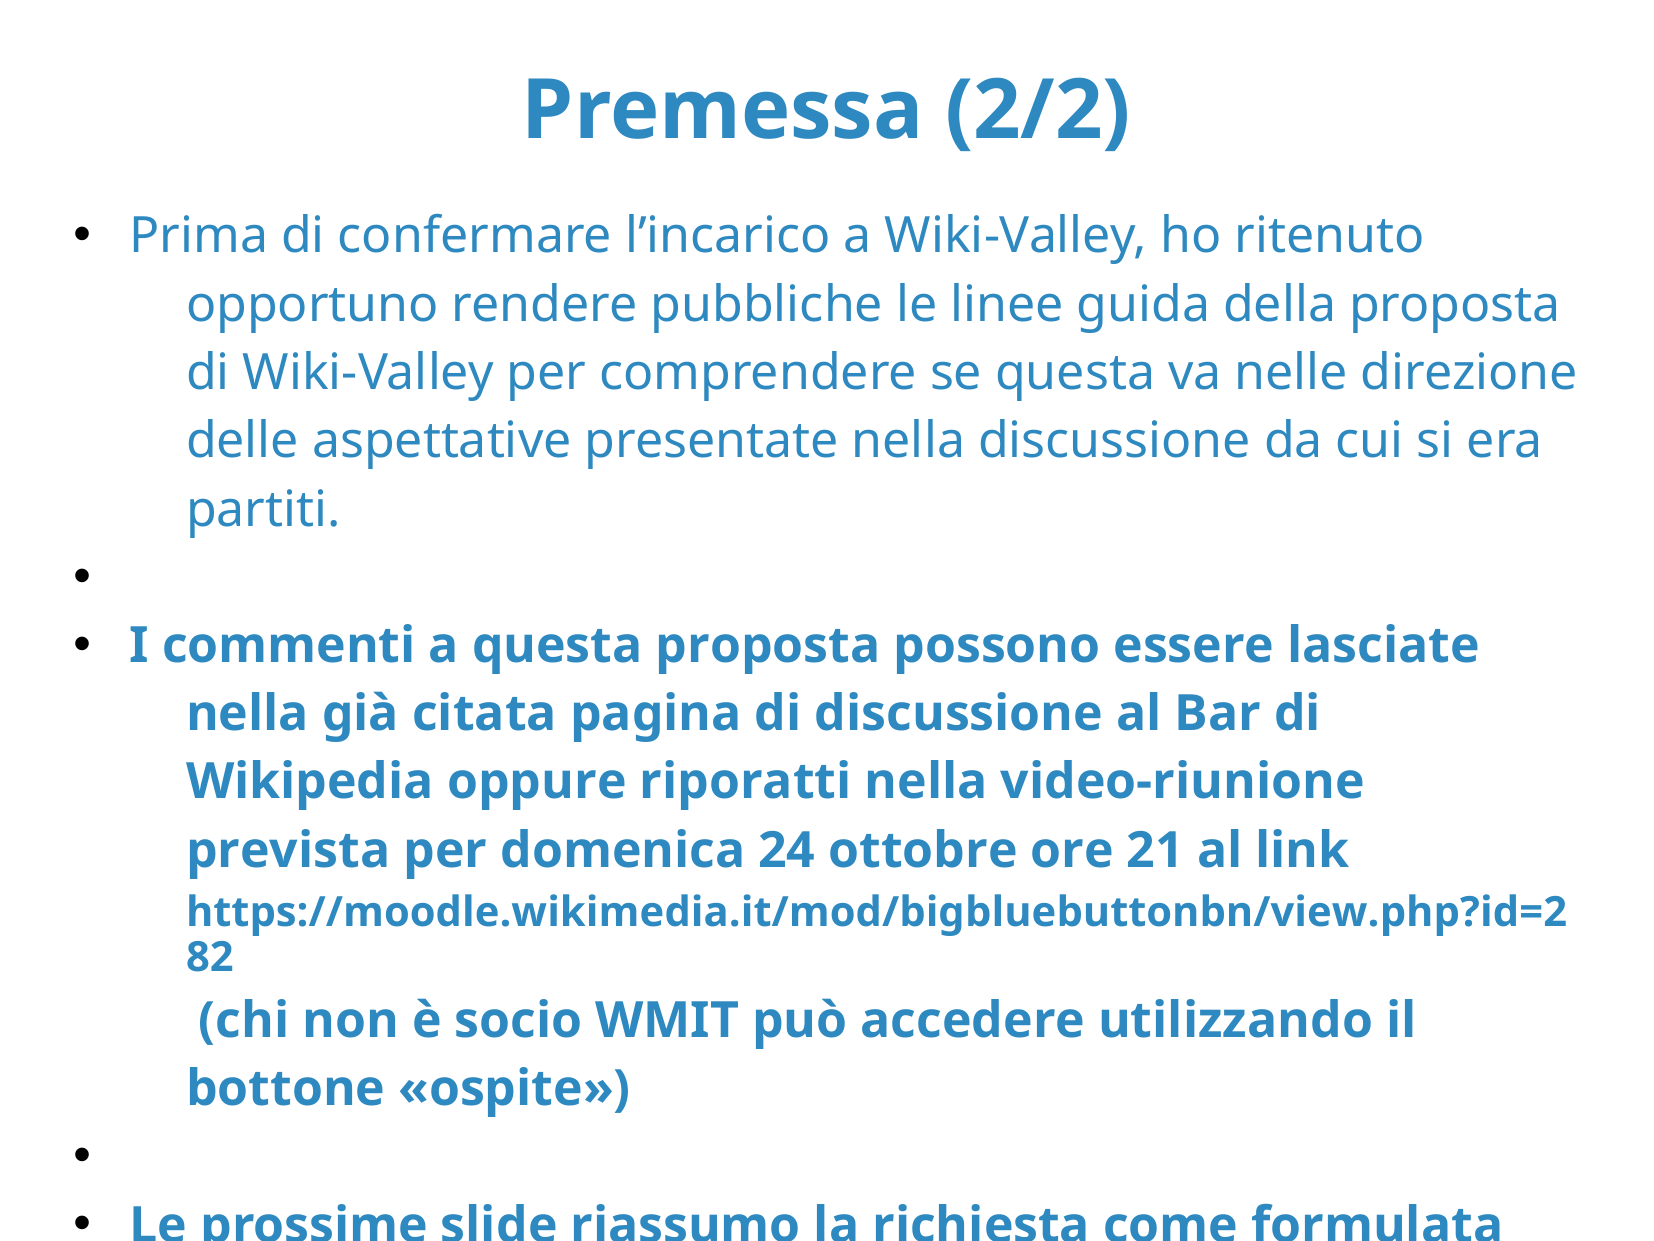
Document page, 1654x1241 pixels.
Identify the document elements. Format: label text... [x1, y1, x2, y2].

text_box Premessa (2/2) [106, 42, 1548, 191]
text_box Prima di confermare l’incarico a Wiki-Valley, ho ritenuto opportuno rendere pubbliche le linee guida della proposta di Wiki-Valley per comprendere se questa va nelle direzione delle aspettative presentate nella discussione da cui si era partiti. I commenti a questa proposta possono essere lasciate nella già citata pagina di discussione al Bar di Wikipedia oppure riporatti nella video-riunione prevista per domenica 24 ottobre ore 21 al link https://moodle.wikimedia.it/mod/bigbluebuttonbn/view.php?id=282 (chi non è socio WMIT può accedere utilizzando il bottone «ospite») Le prossime slide riassumo la richiesta come formulata per la call e la proposta ricevuta da Wiki Valley. [58, 191, 1595, 1215]
